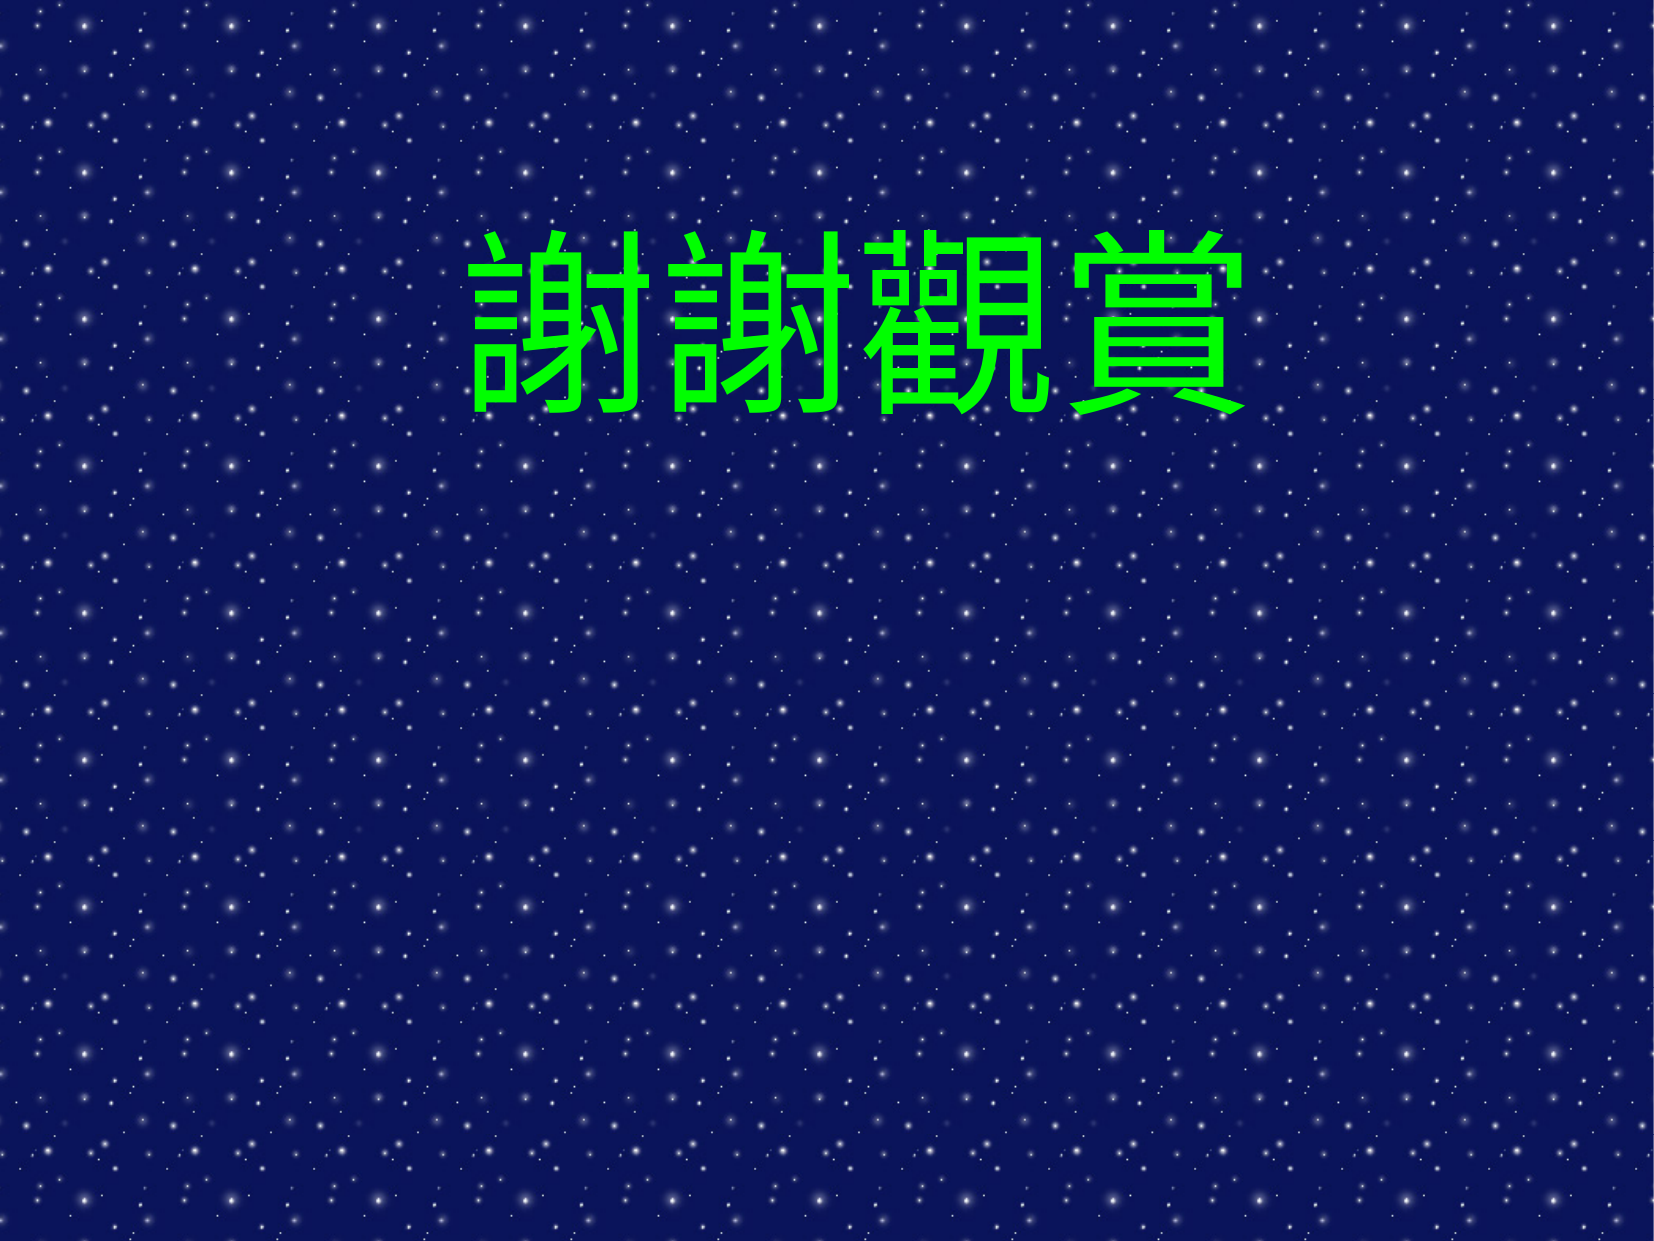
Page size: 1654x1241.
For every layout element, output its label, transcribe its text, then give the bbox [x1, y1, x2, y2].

text_box 謝謝觀賞 [442, 158, 1273, 414]
picture [0, 0, 1654, 1241]
